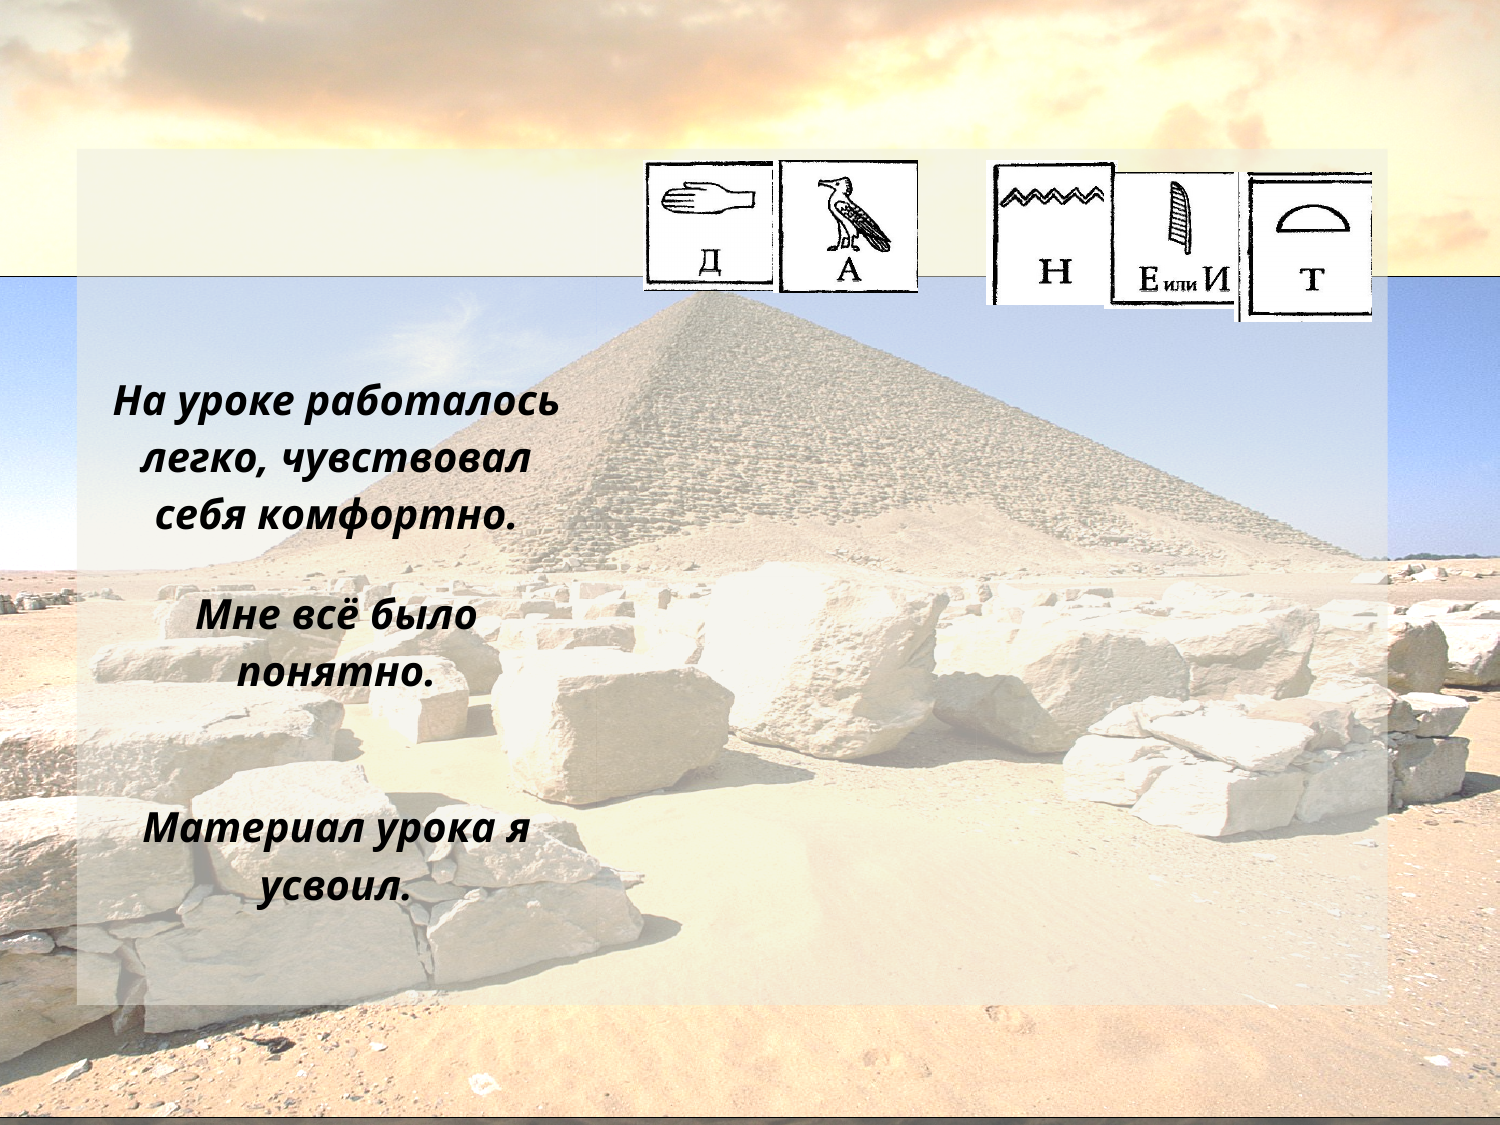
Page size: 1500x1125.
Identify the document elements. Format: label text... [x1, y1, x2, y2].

picture [643, 160, 918, 293]
picture [986, 160, 1372, 322]
table_cell [977, 363, 1388, 577]
table_cell На уроке работалось легко, чувствовал себя комфортно. [77, 363, 596, 577]
table_cell Мне всё было понятно. [77, 577, 596, 791]
table_cell Материал урока я усвоил. [77, 791, 596, 1005]
table_cell [977, 791, 1388, 1005]
table_cell [596, 577, 977, 791]
table_header [77, 149, 596, 363]
table_cell [977, 577, 1388, 791]
table_header [596, 149, 977, 363]
table_cell [596, 791, 977, 1005]
table_cell [596, 363, 977, 577]
table_header [977, 149, 1388, 363]
